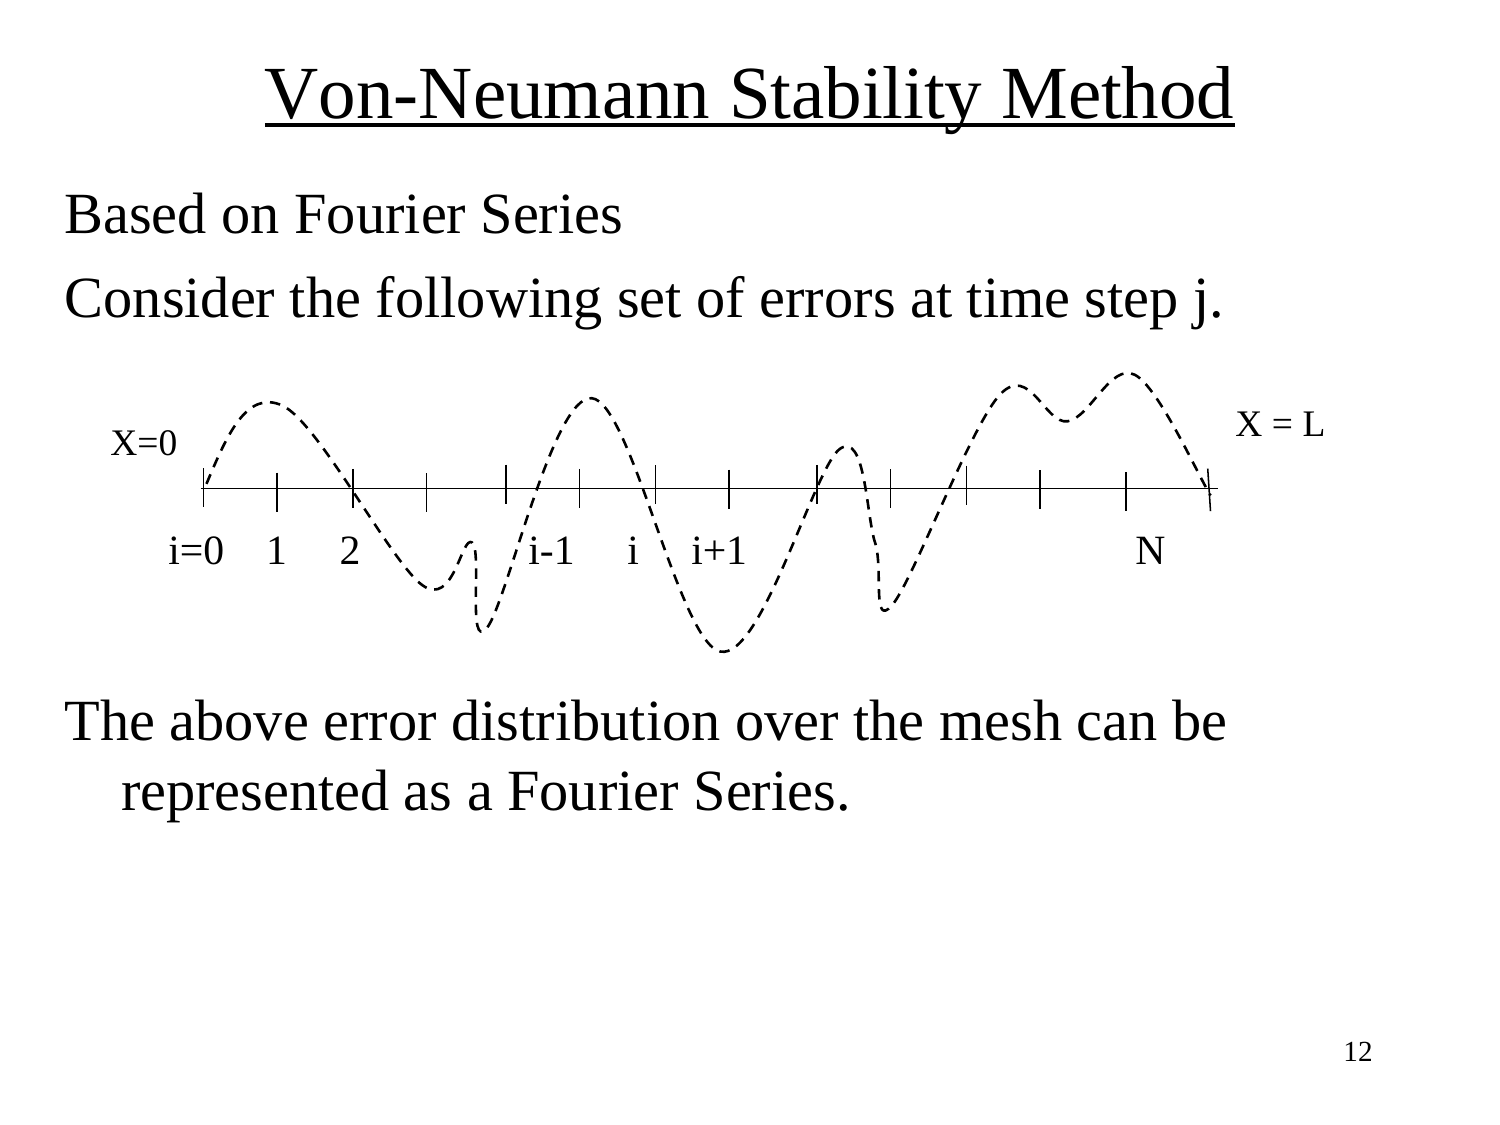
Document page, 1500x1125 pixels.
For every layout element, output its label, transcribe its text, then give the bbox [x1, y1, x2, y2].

text_box X=0 [95, 409, 337, 471]
title Von-Neumann Stability Method [112, 0, 1388, 167]
text_box i=0 1 2 i-1 i i+1 N [153, 515, 1389, 581]
text_box <number> [1074, 1025, 1388, 1101]
text_box Based on Fourier Series Consider the following set of errors at time step j. The above error distribution over the mesh can be represented as a Fourier Series. [50, 167, 1450, 843]
text_box X = L [1220, 391, 1462, 452]
